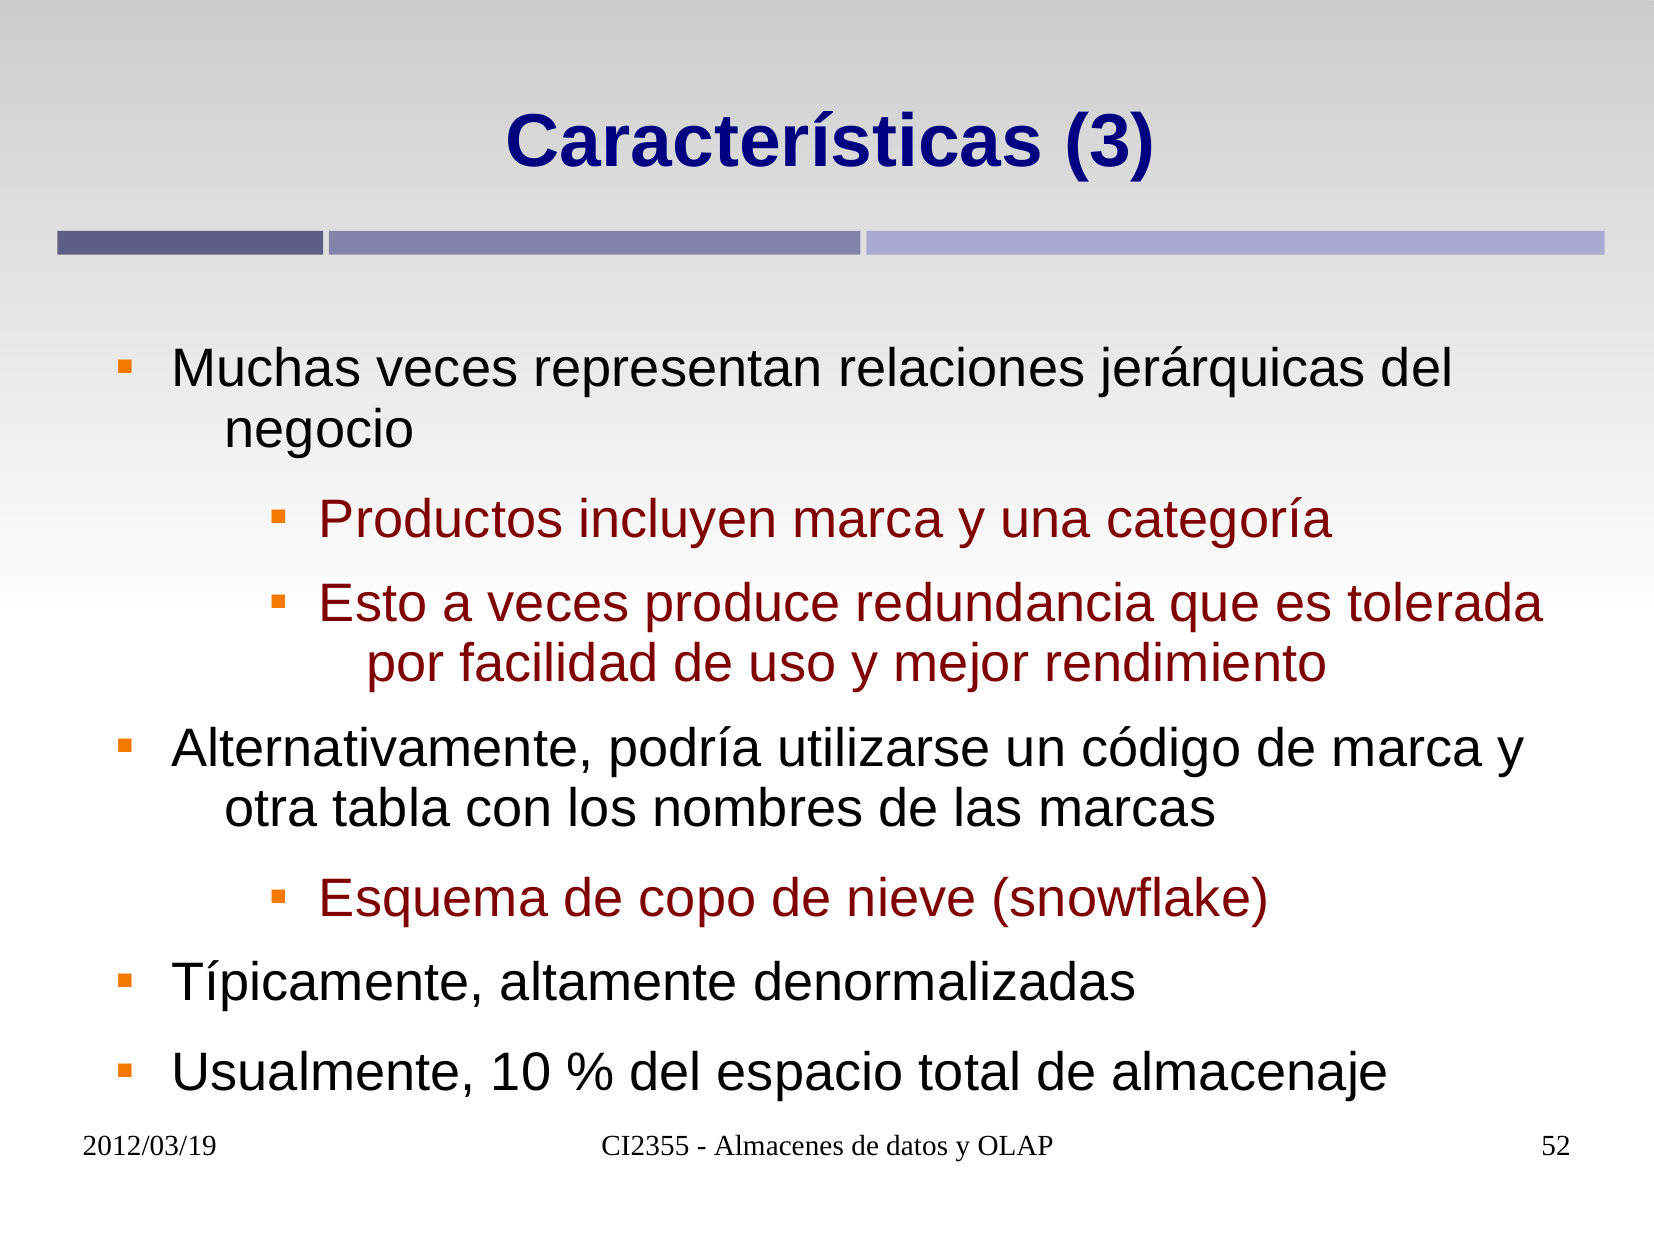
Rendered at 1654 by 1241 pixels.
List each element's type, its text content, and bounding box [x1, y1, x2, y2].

title Características (3) [86, 55, 1576, 226]
list Muchas veces representan relaciones jerárquicas del negocio Productos incluyen marca y una categoría Esto a veces produce redundancia que es tolerada por facilidad de uso y mejor rendimiento Alternativamente, podría utilizarse un código de marca y otra tabla con los nombres de las marcas Esquema de copo de nieve (snowflake) Típicamente, altamente denormalizadas Usualmente, 10 % del espacio total de almacenaje [82, 337, 1571, 1109]
